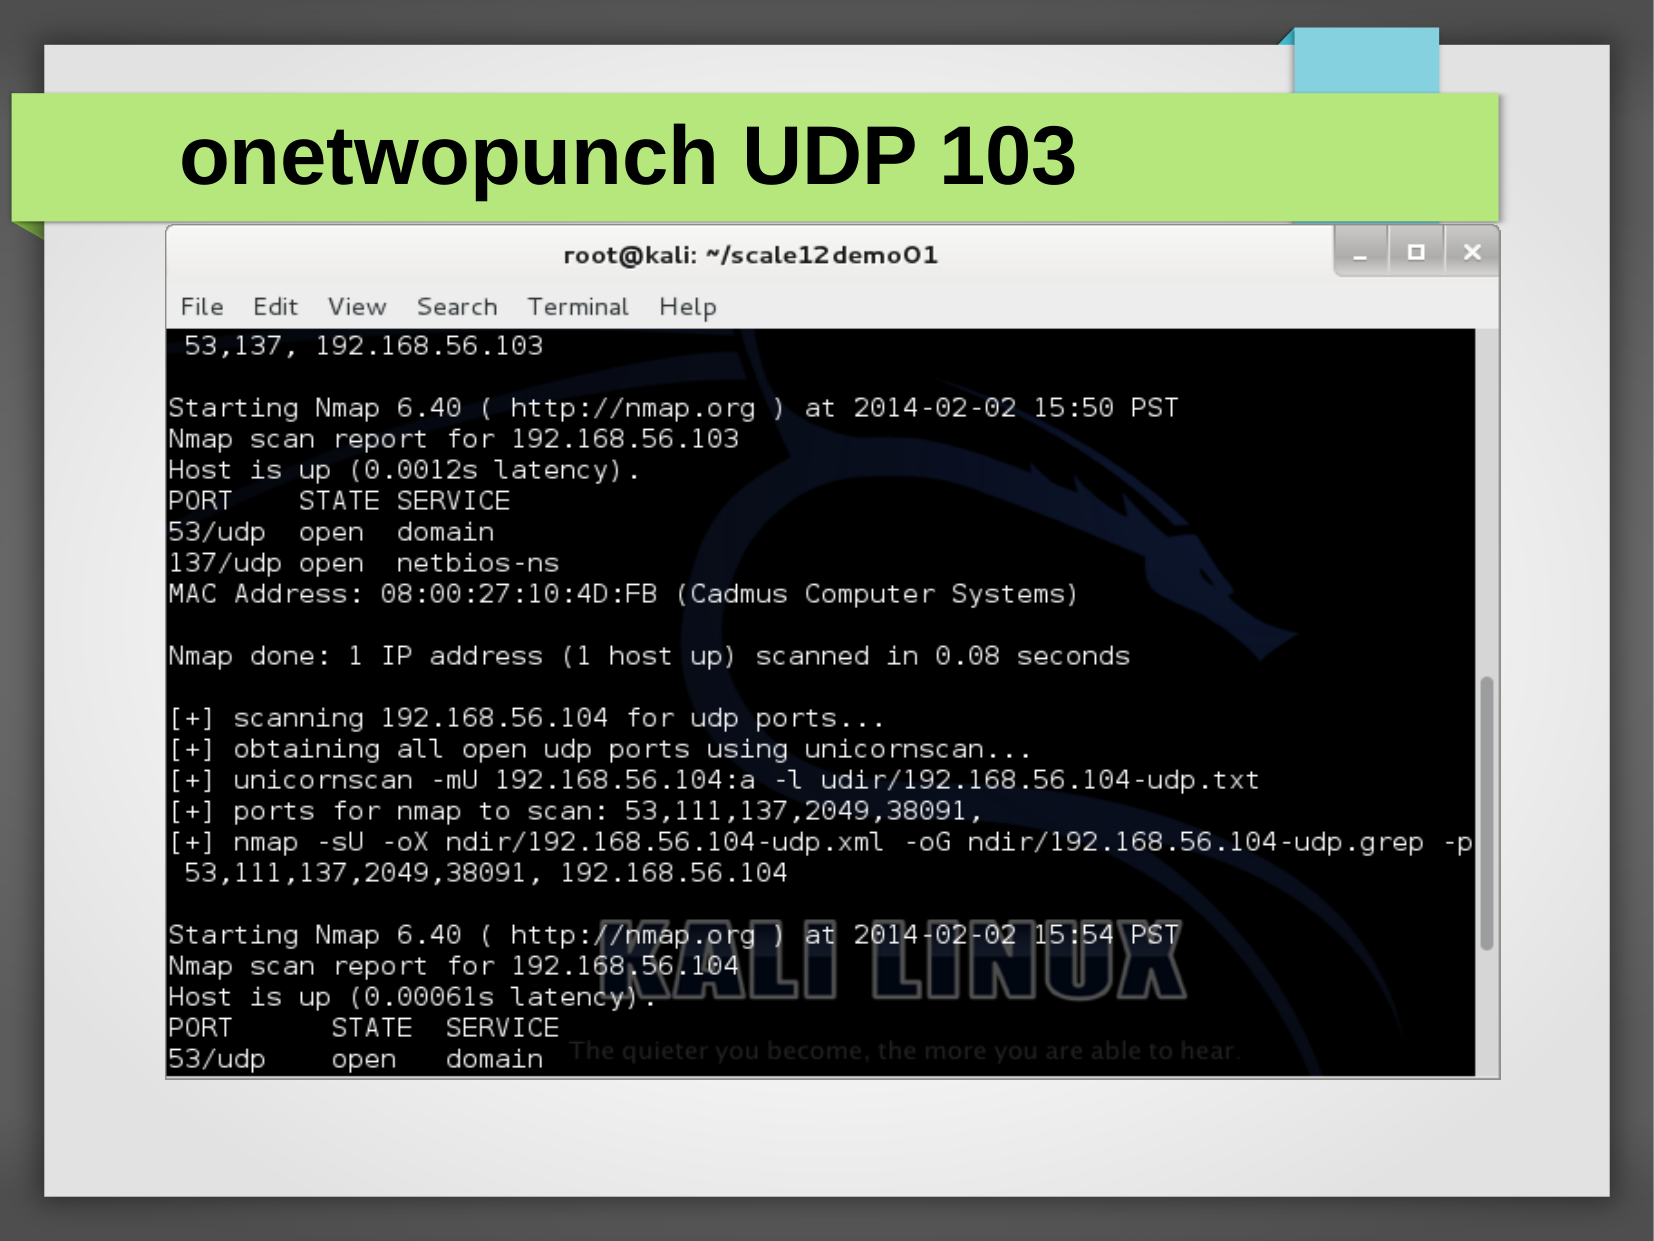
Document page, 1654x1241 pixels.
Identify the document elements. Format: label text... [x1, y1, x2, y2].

text_box onetwopunch UDP 103 [164, 102, 1094, 211]
picture [0, 0, 1654, 1241]
